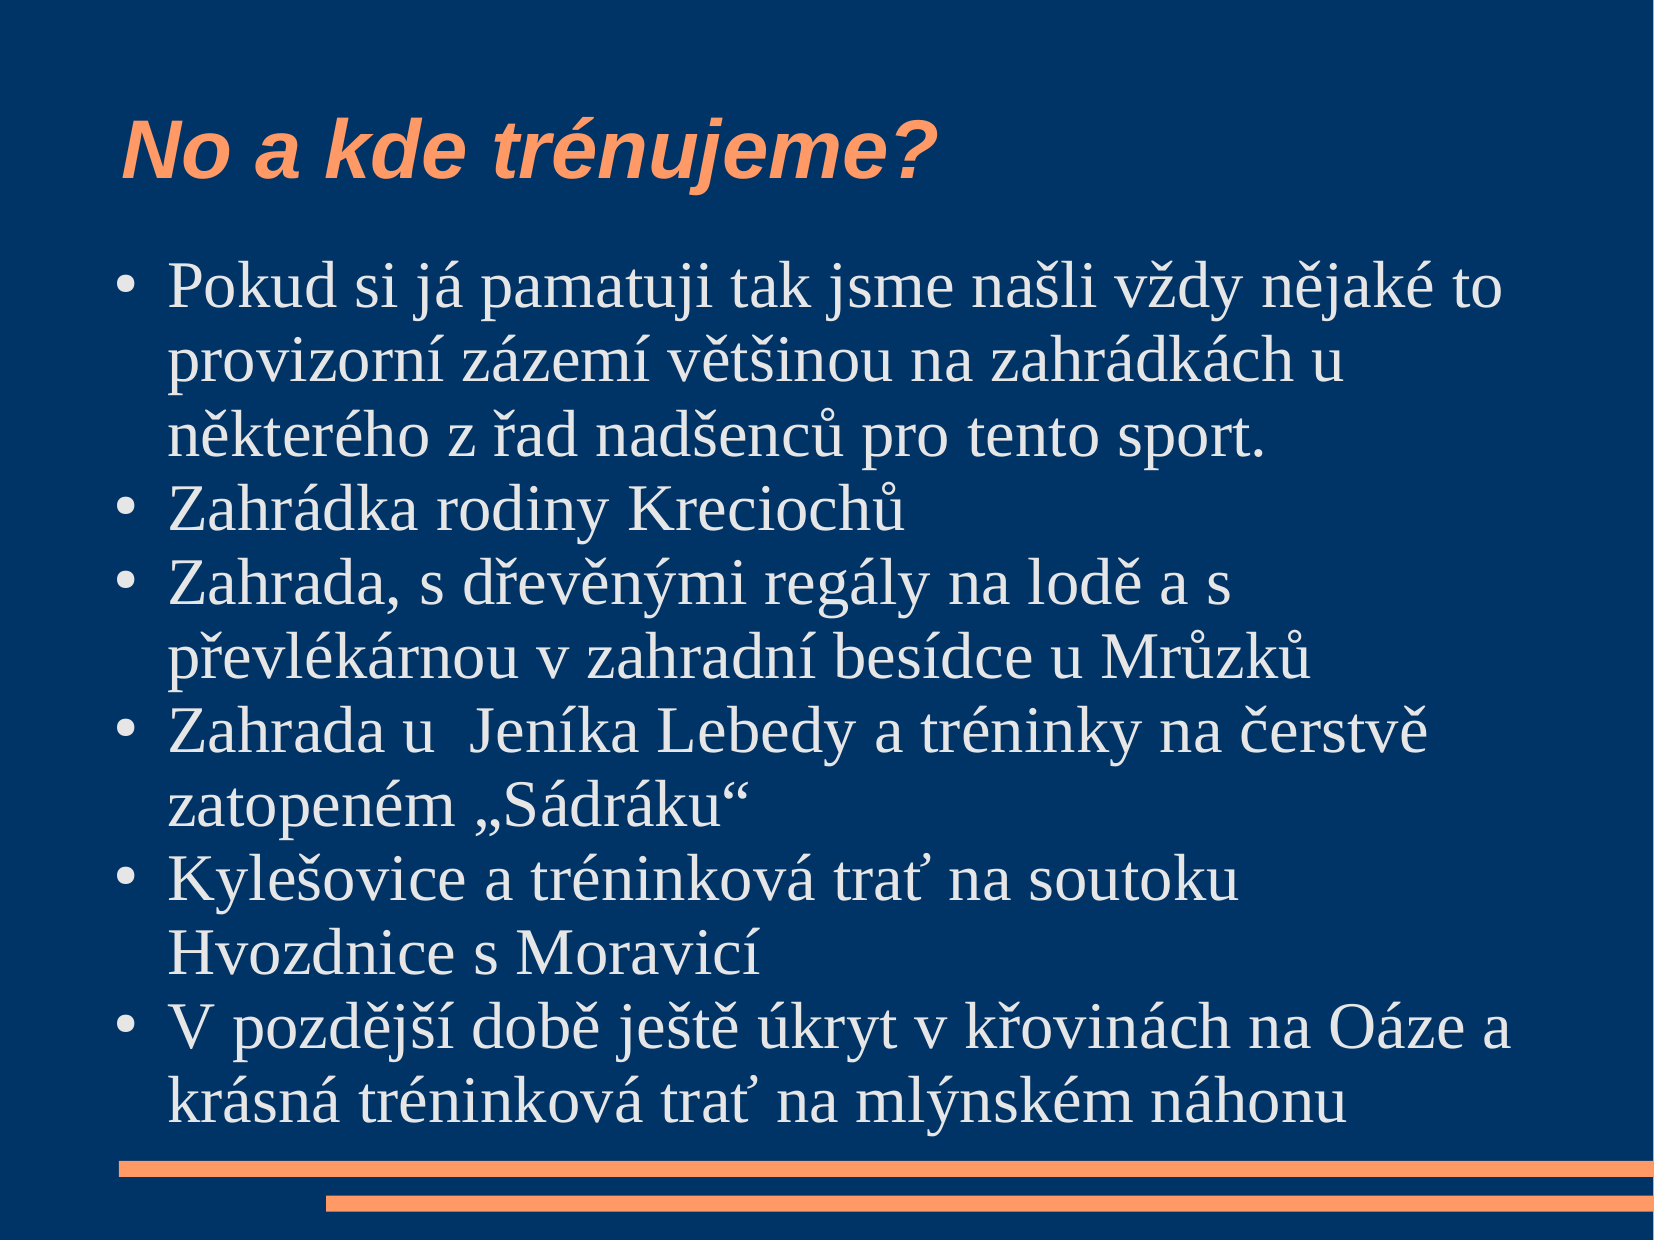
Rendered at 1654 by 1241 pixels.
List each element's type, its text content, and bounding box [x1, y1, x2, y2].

title No a kde trénujeme? [121, 46, 1534, 248]
list Pokud si já pamatuji tak jsme našli vždy nějaké to provizorní zázemí většinou na zahrádkách u některého z řad nadšenců pro tento sport. Zahrádka rodiny Kreciochů Zahrada, s dřevěnými regály na lodě a s převlékárnou v zahradní besídce u Mrůzků Zahrada u Jeníka Lebedy a tréninky na čerstvě zatopeném „Sádráku“ Kylešovice a tréninková trať na soutoku Hvozdnice s Moravicí V pozdější době ještě úkryt v křovinách na Oáze a krásná tréninková trať na mlýnském náhonu [96, 248, 1536, 1138]
